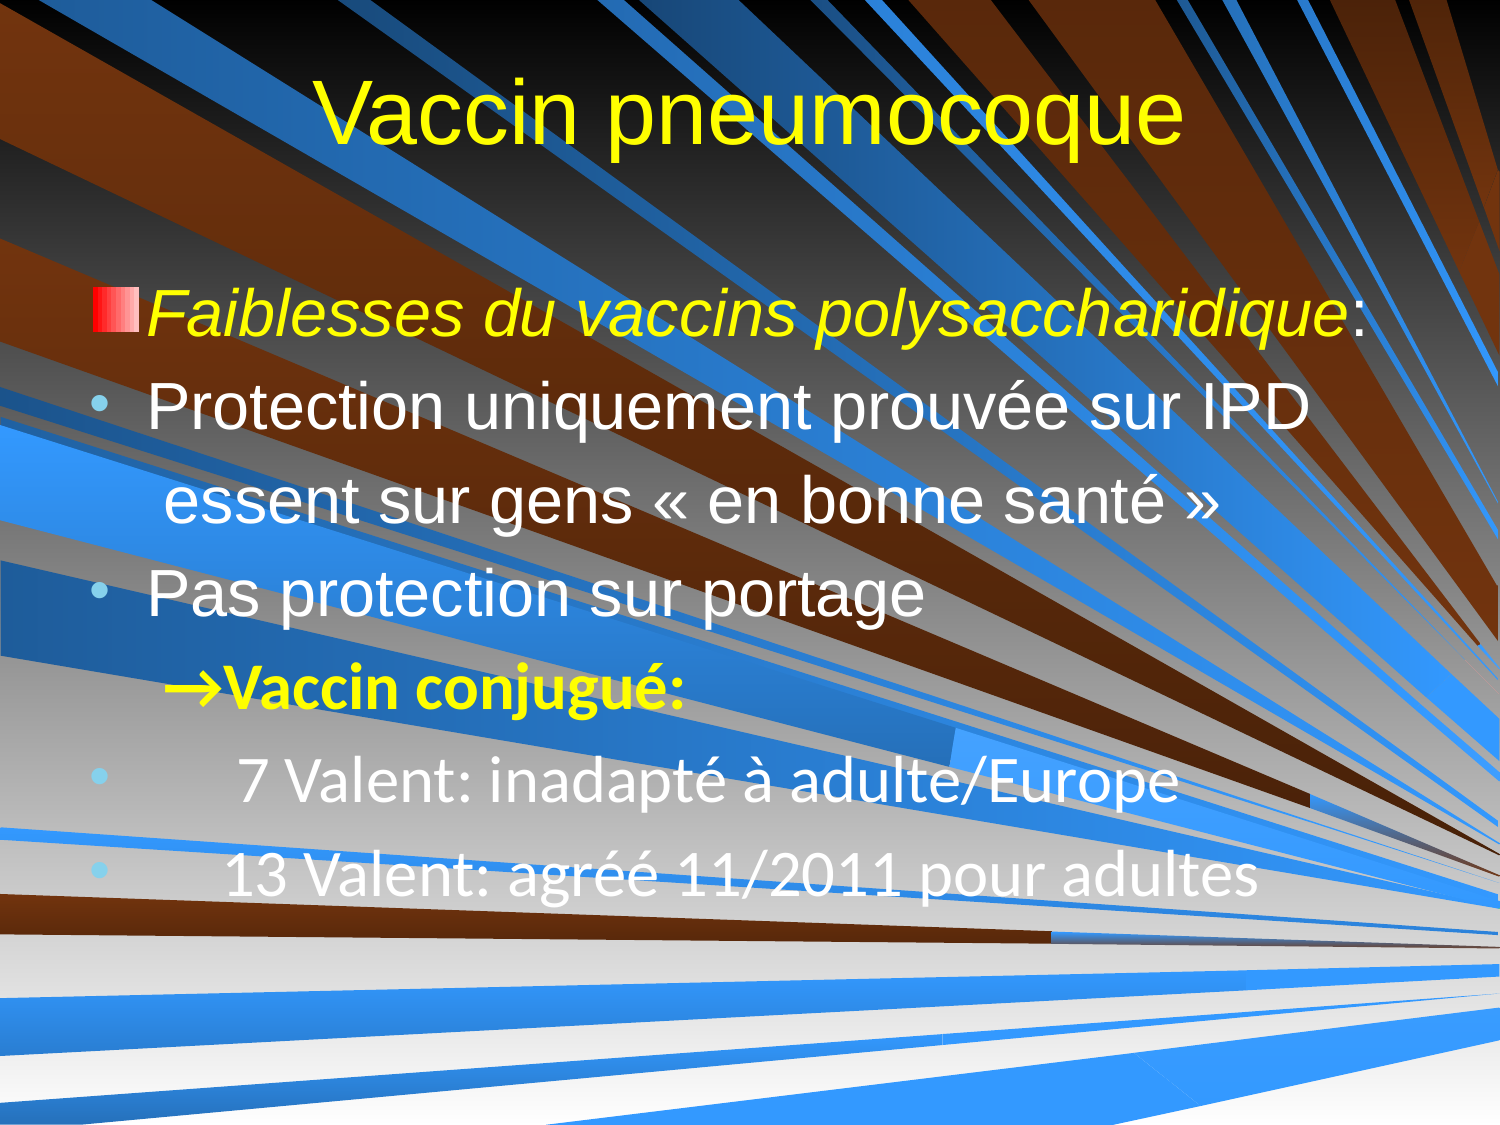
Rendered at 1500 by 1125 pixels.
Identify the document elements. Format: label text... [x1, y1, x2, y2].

list Faiblesses du vaccins polysaccharidique: Protection uniquement prouvée sur IPD essent sur gens « en bonne santé » Pas protection sur portage →Vaccin conjugué: 7 Valent: inadapté à adulte/Europe 13 Valent: agréé 11/2011 pour adultes [75, 262, 1425, 1006]
title Vaccin pneumocoque [75, 45, 1425, 234]
